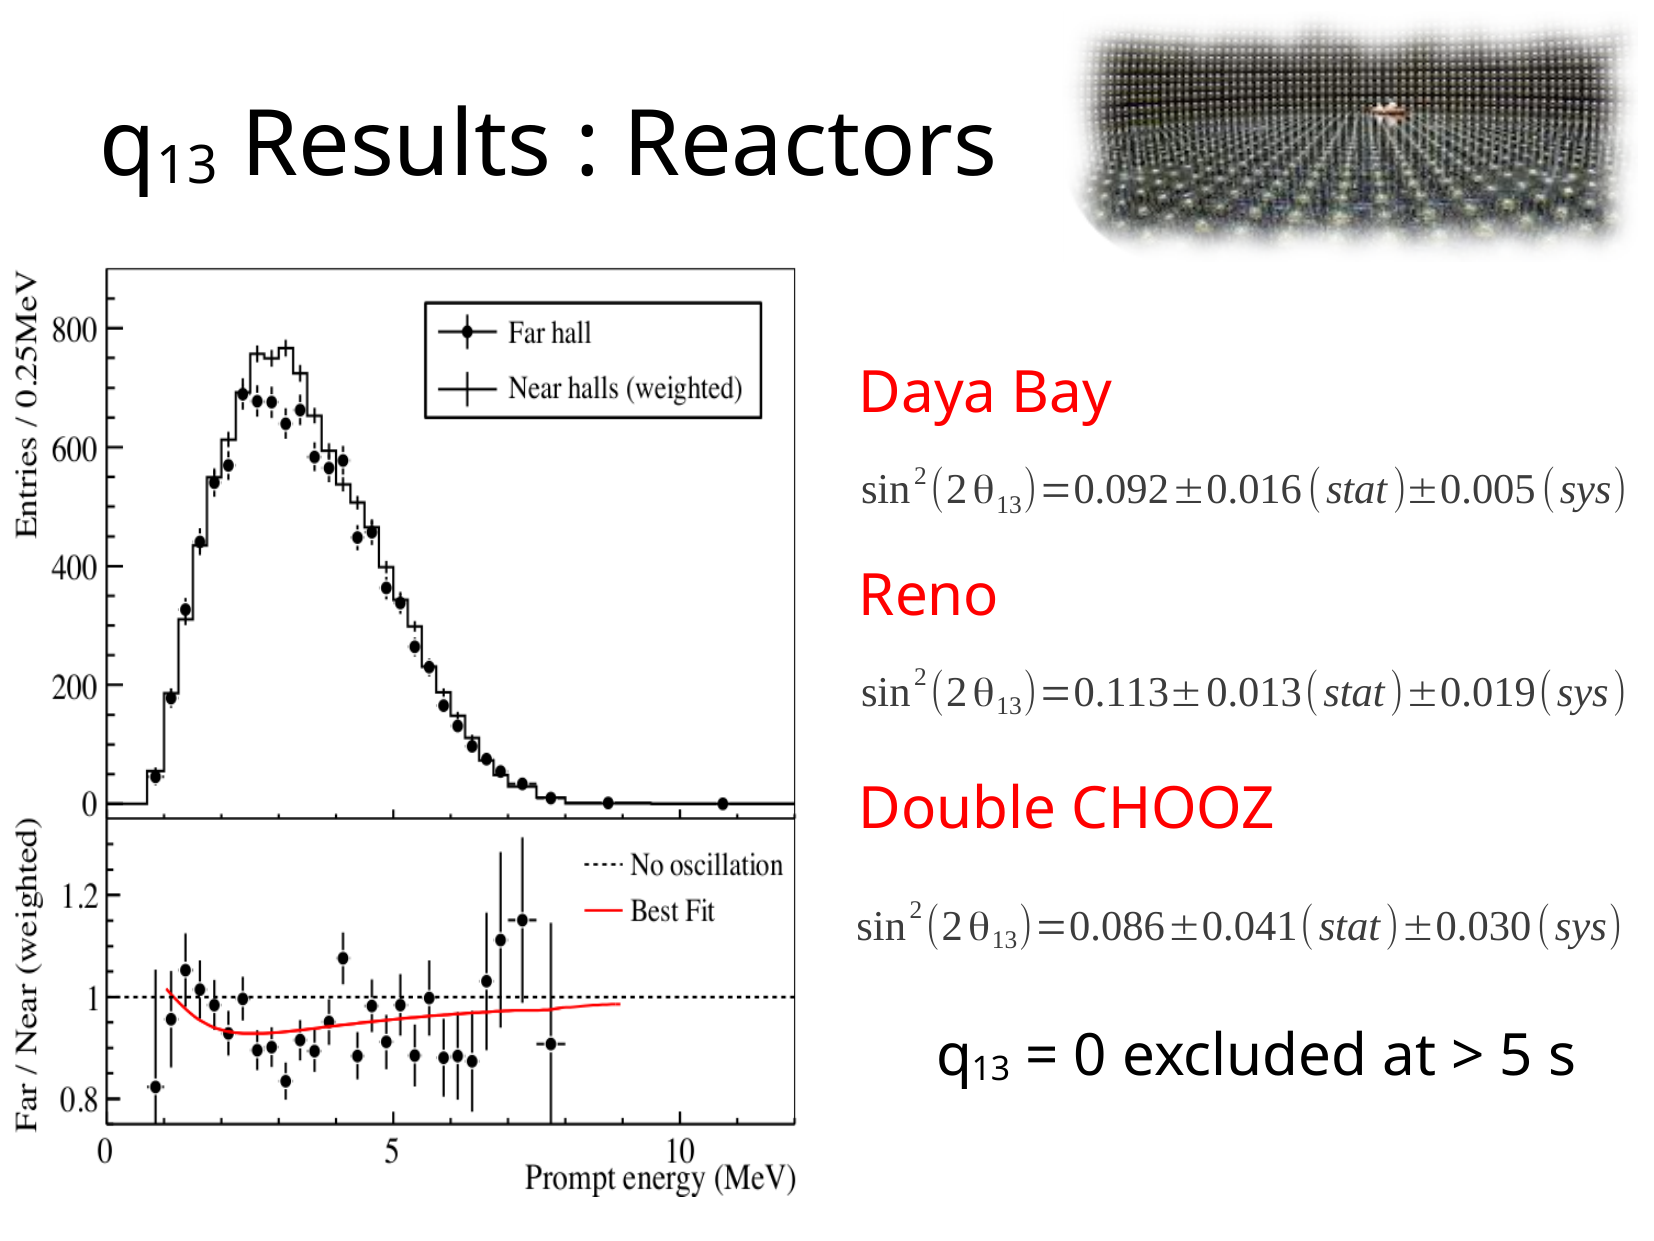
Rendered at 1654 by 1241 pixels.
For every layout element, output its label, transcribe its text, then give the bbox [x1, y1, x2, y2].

title q13 Results : Reactors [23, 23, 1075, 257]
picture [11, 259, 815, 1197]
chart [850, 460, 1639, 520]
chart [850, 661, 1638, 721]
text_box Daya Bay [843, 342, 1123, 423]
text_box Reno [843, 545, 1009, 626]
picture [1062, 11, 1638, 262]
text_box q13 = 0 excluded at > 5 s [921, 1005, 1566, 1111]
text_box Double CHOOZ [843, 758, 1275, 839]
chart [845, 894, 1634, 955]
